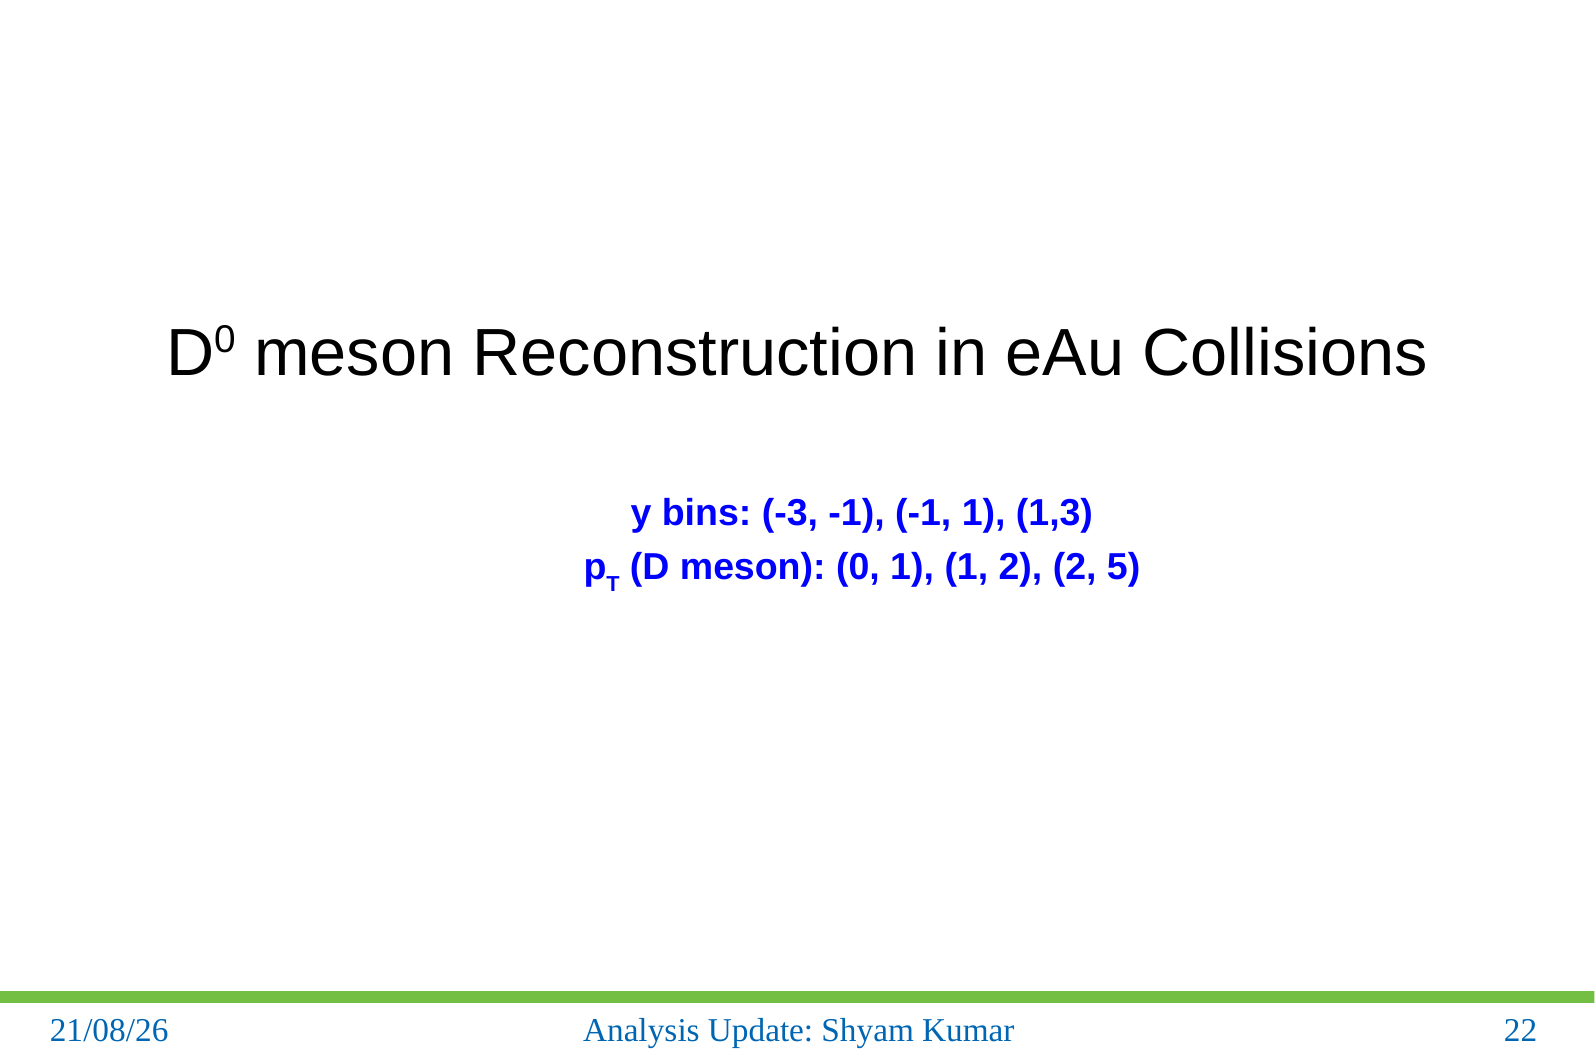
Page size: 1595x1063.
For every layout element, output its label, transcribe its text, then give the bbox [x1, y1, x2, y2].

text_box y bins: (-3, -1), (-1, 1), (1,3) pT (D meson): (0, 1), (1, 2), (2, 5) [342, 484, 1382, 604]
text_box D0 meson Reconstruction in eAu Collisions [0, 307, 1595, 472]
